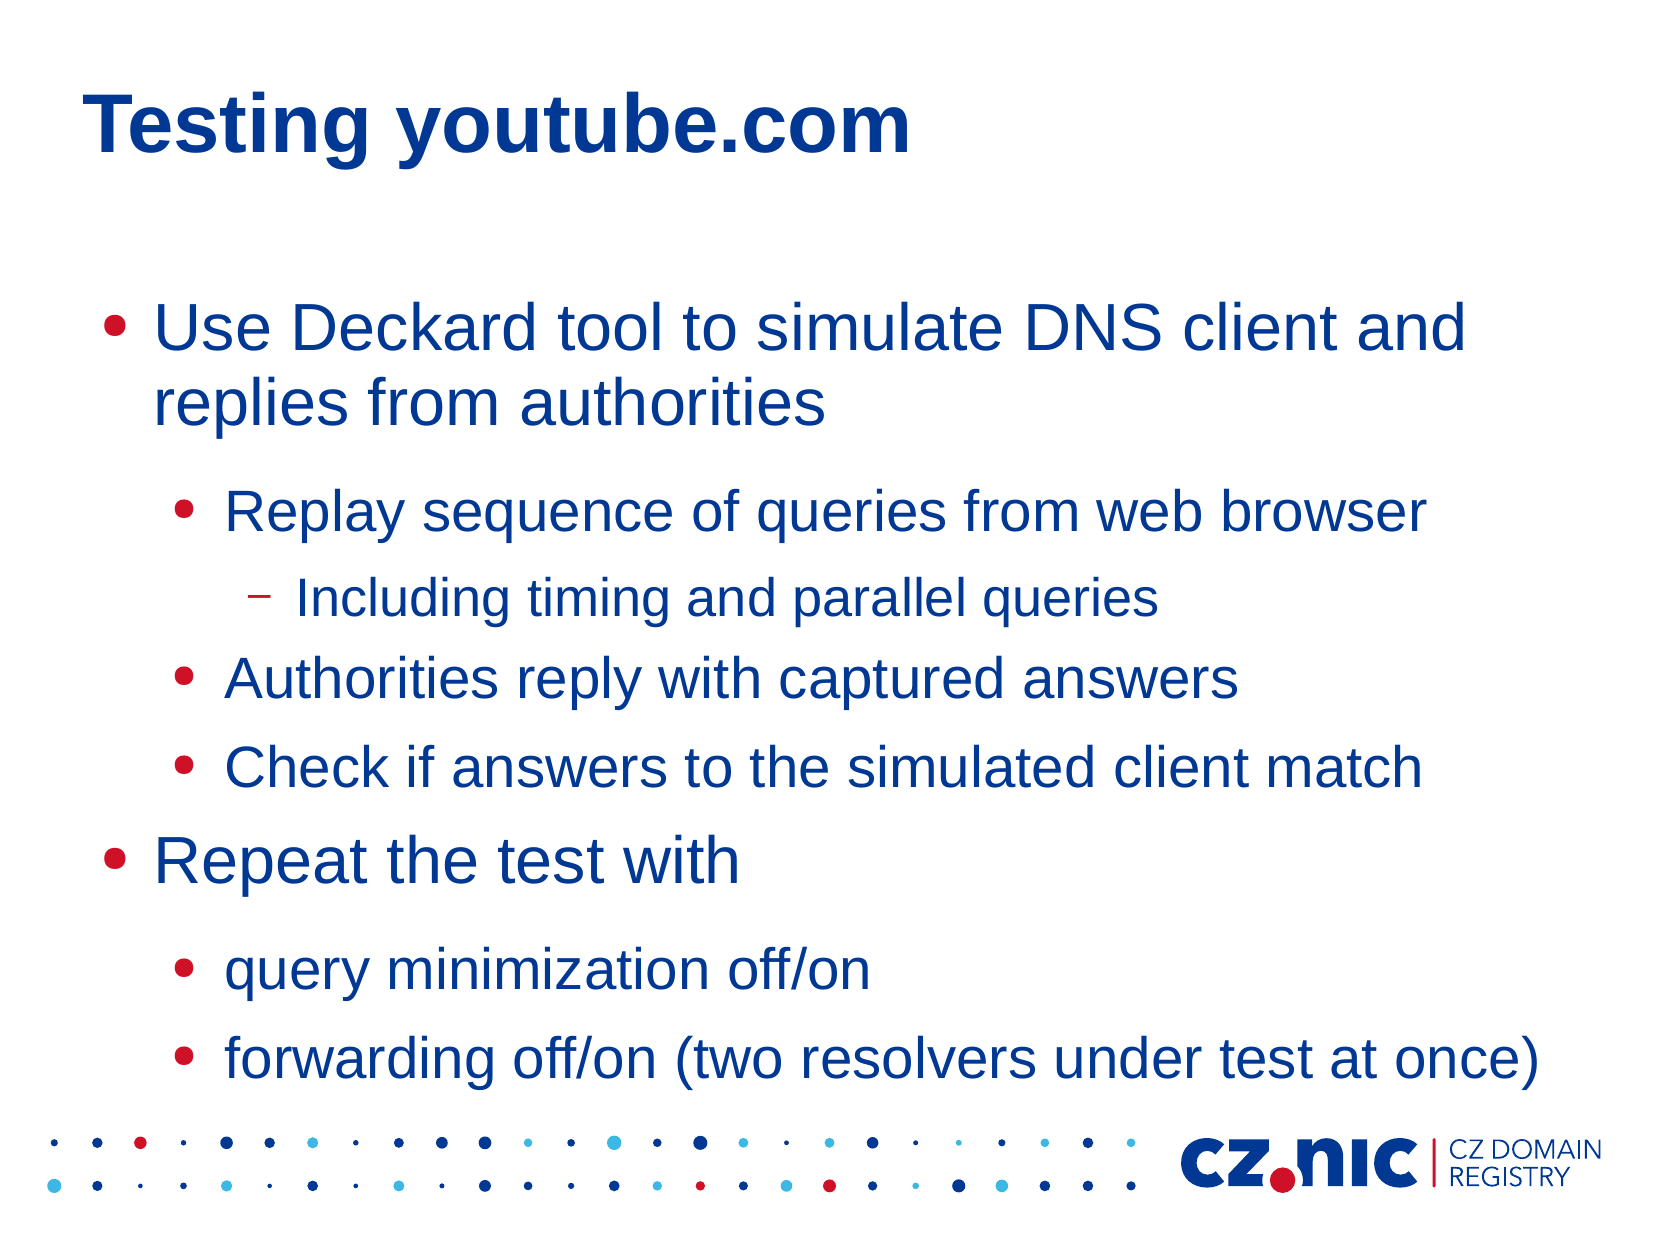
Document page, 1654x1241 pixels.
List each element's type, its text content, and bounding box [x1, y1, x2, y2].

list Use Deckard tool to simulate DNS client and replies from authorities Replay sequence of queries from web browser Including timing and parallel queries Authorities reply with captured answers Check if answers to the simulated client match Repeat the test with query minimization off/on forwarding off/on (two resolvers under test at once) [82, 290, 1571, 1010]
title Testing youtube.com [82, 70, 1571, 178]
